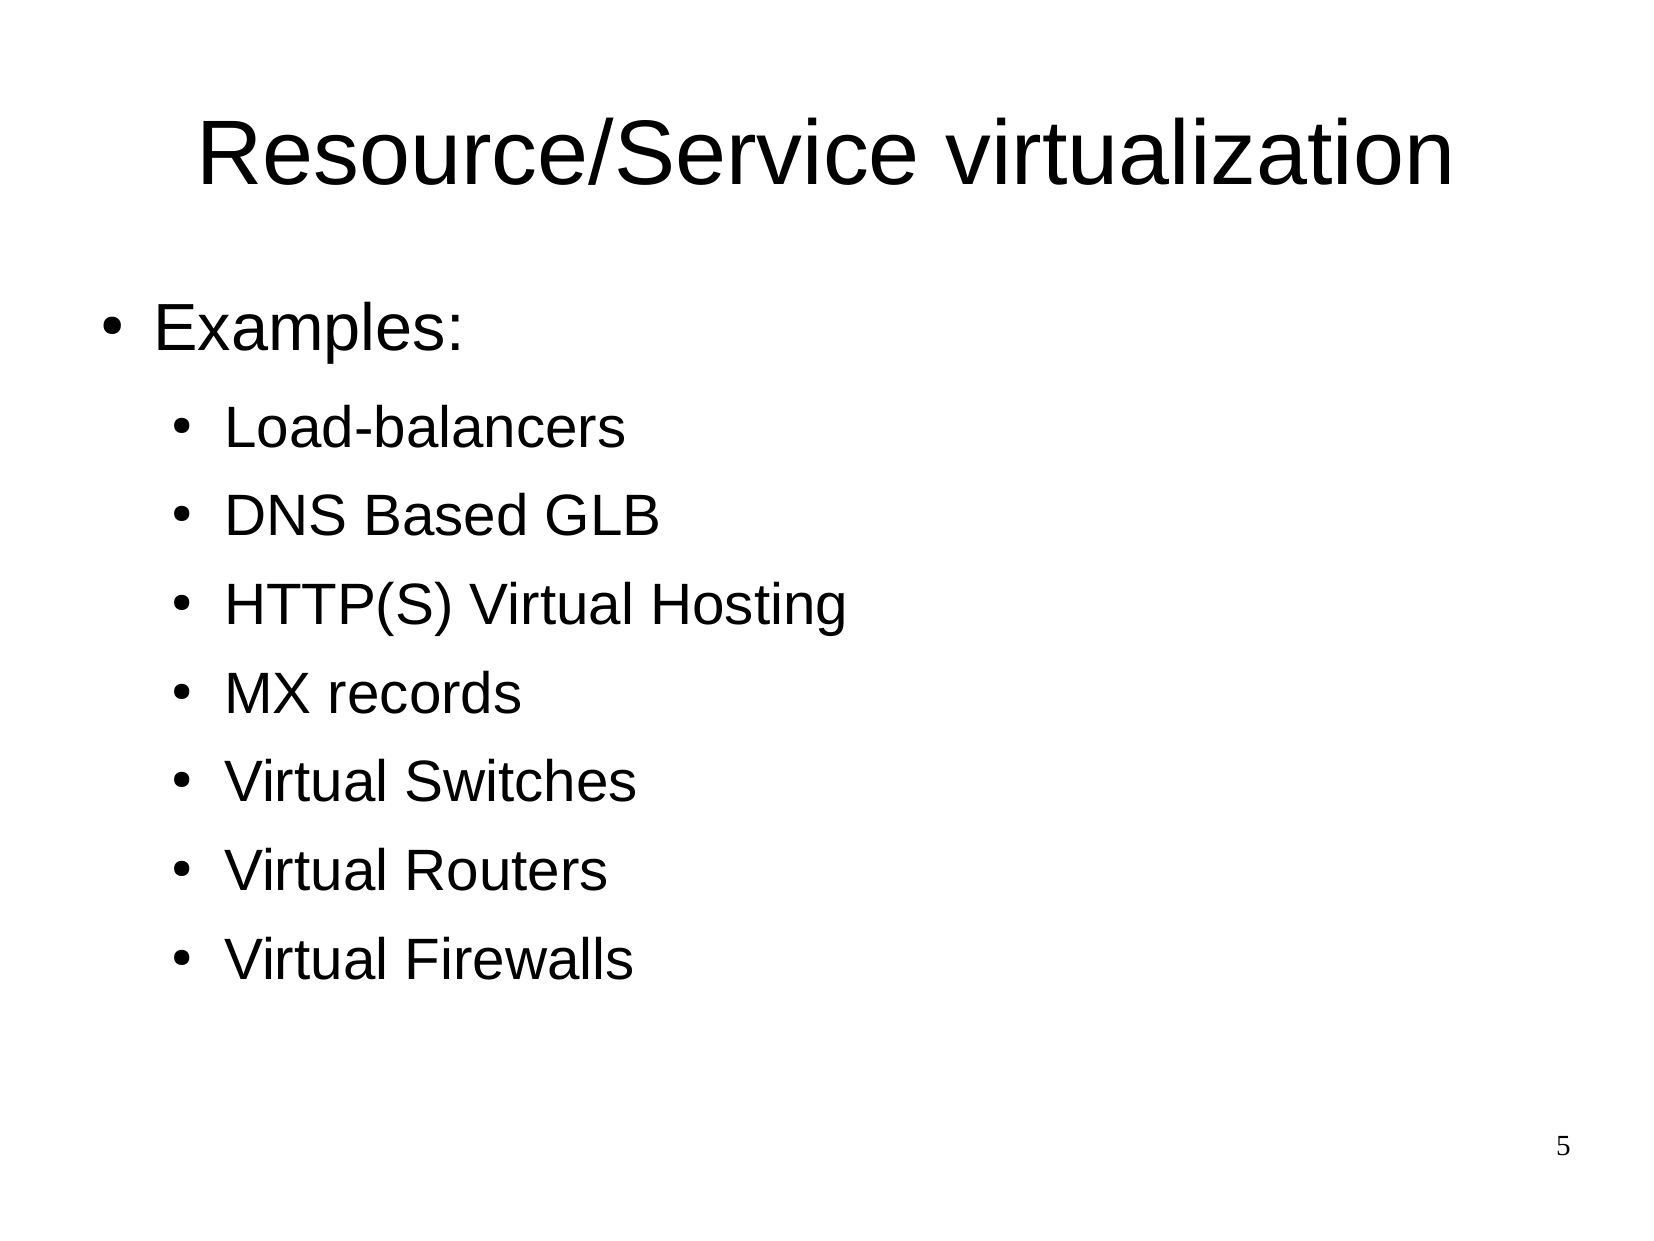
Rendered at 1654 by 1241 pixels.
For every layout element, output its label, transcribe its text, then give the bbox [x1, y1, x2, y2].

list Examples: Load-balancers DNS Based GLB HTTP(S) Virtual Hosting MX records Virtual Switches Virtual Routers Virtual Firewalls [82, 290, 1571, 1109]
title Resource/Service virtualization [82, 49, 1571, 257]
